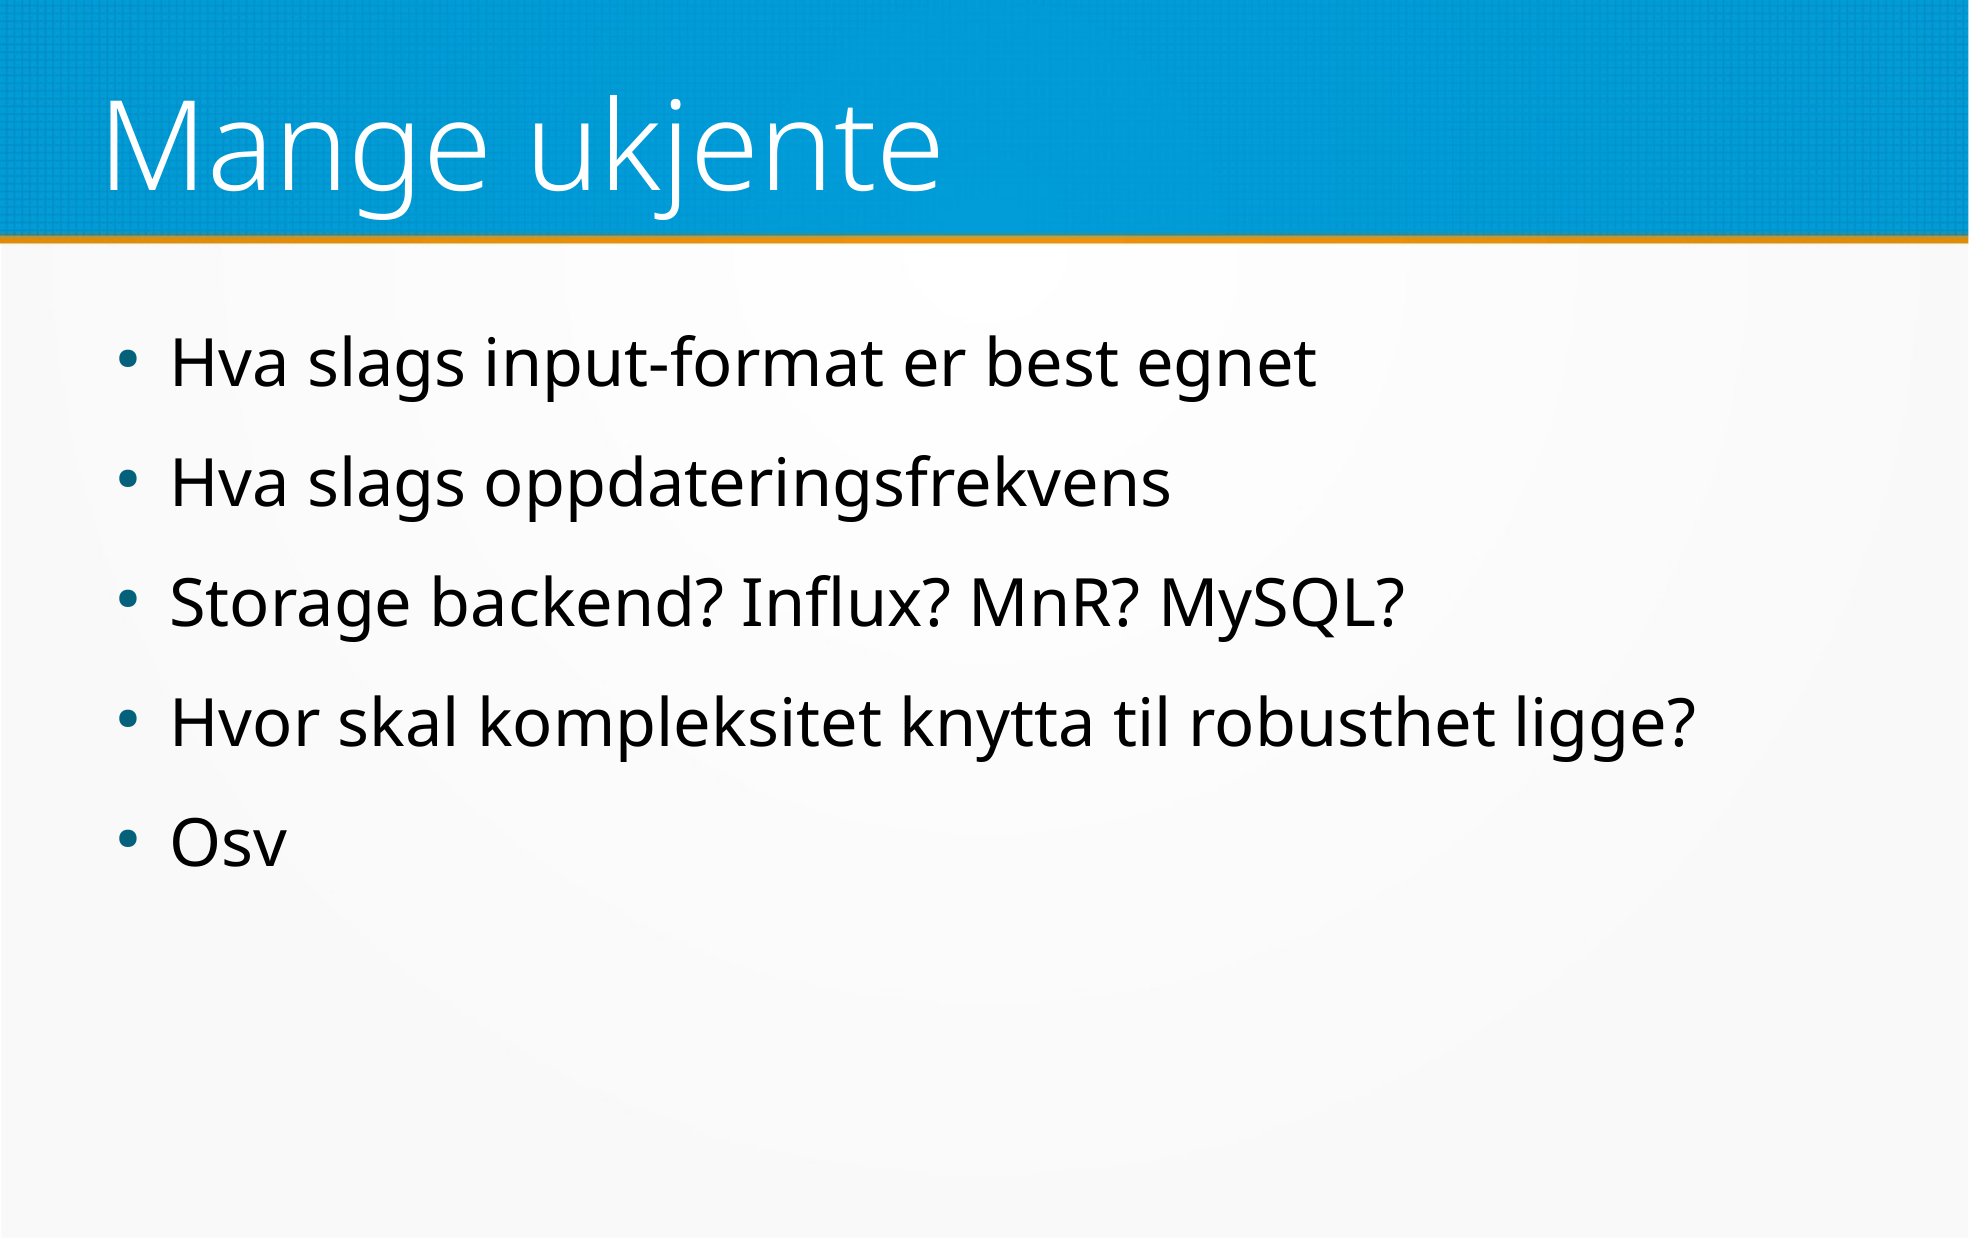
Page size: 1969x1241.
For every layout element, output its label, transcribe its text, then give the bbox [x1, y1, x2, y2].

picture [0, 233, 1969, 1241]
list Hva slags input-format er best egnet Hva slags oppdateringsfrekvens Storage backend? Influx? MnR? MySQL? Hvor skal kompleksitet knytta til robusthet ligge? Osv [98, 315, 1861, 1081]
title Mange ukjente [98, 19, 1870, 227]
